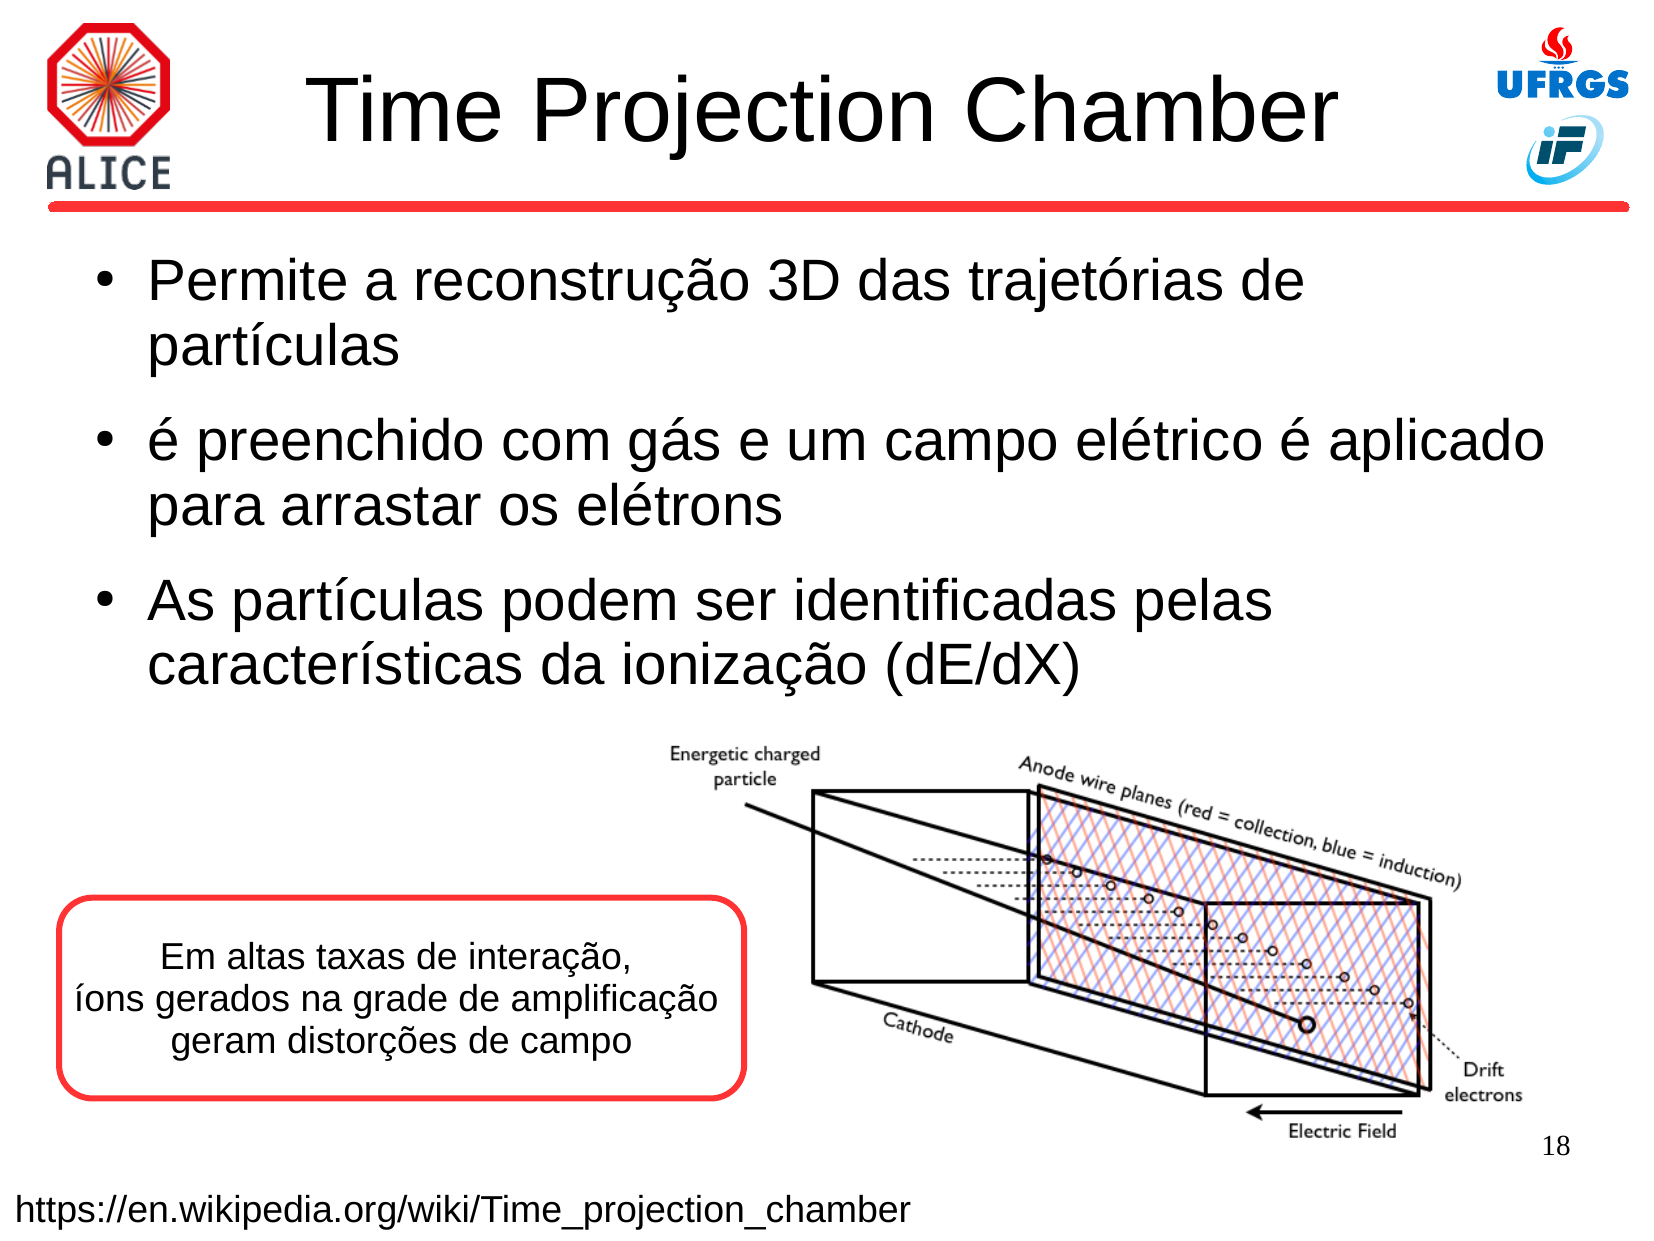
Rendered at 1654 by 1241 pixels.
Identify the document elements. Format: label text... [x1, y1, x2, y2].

picture [656, 720, 1542, 1164]
list Permite a reconstrução 3D das trajetórias de partículas é preenchido com gás e um campo elétrico é aplicado para arrastar os elétrons As partículas podem ser identificadas pelas características da ionização (dE/dX) [76, 248, 1566, 1067]
picture [1542, 176, 1558, 185]
text_box https://en.wikipedia.org/wiki/Time_projection_chamber [0, 1181, 1040, 1241]
picture [47, 23, 170, 190]
text_box Em altas taxas de interação, íons gerados na grade de amplificação geram distorções de campo [59, 897, 745, 1099]
picture [1526, 153, 1531, 162]
title Time Projection Chamber [193, 5, 1453, 213]
picture [1497, 27, 1629, 103]
